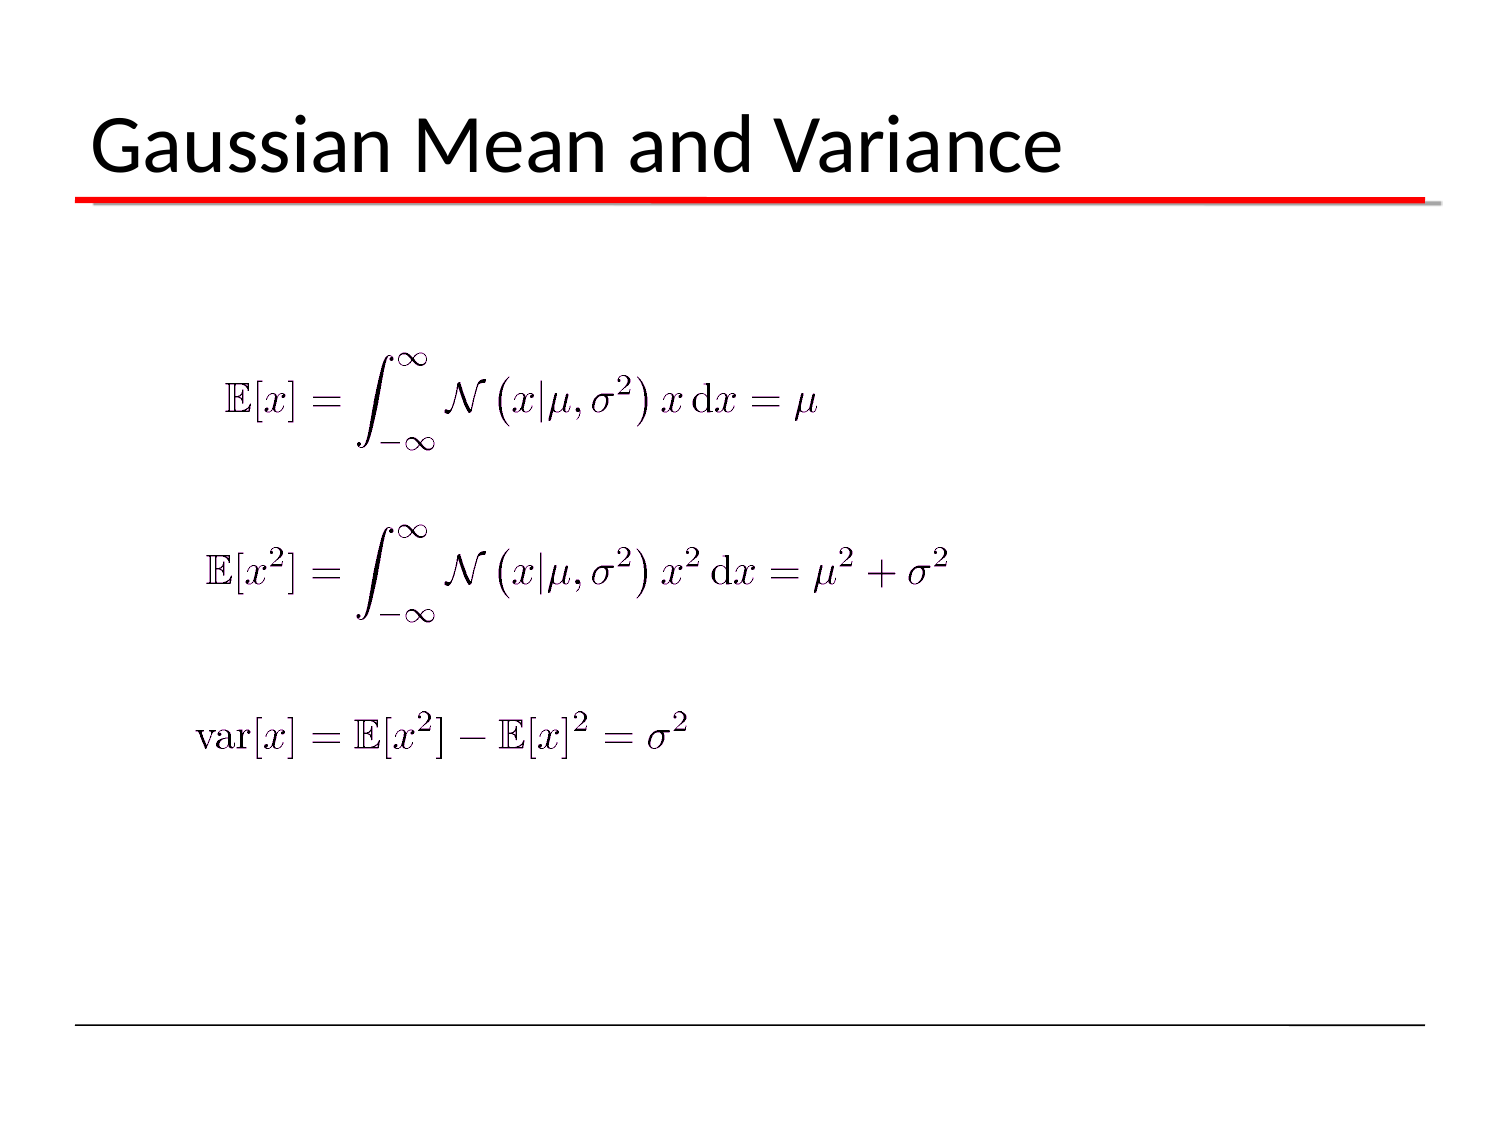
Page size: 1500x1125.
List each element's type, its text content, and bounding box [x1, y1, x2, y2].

picture [193, 711, 690, 762]
picture [203, 521, 951, 626]
picture [222, 349, 819, 454]
title Gaussian Mean and Variance [75, 45, 1426, 233]
